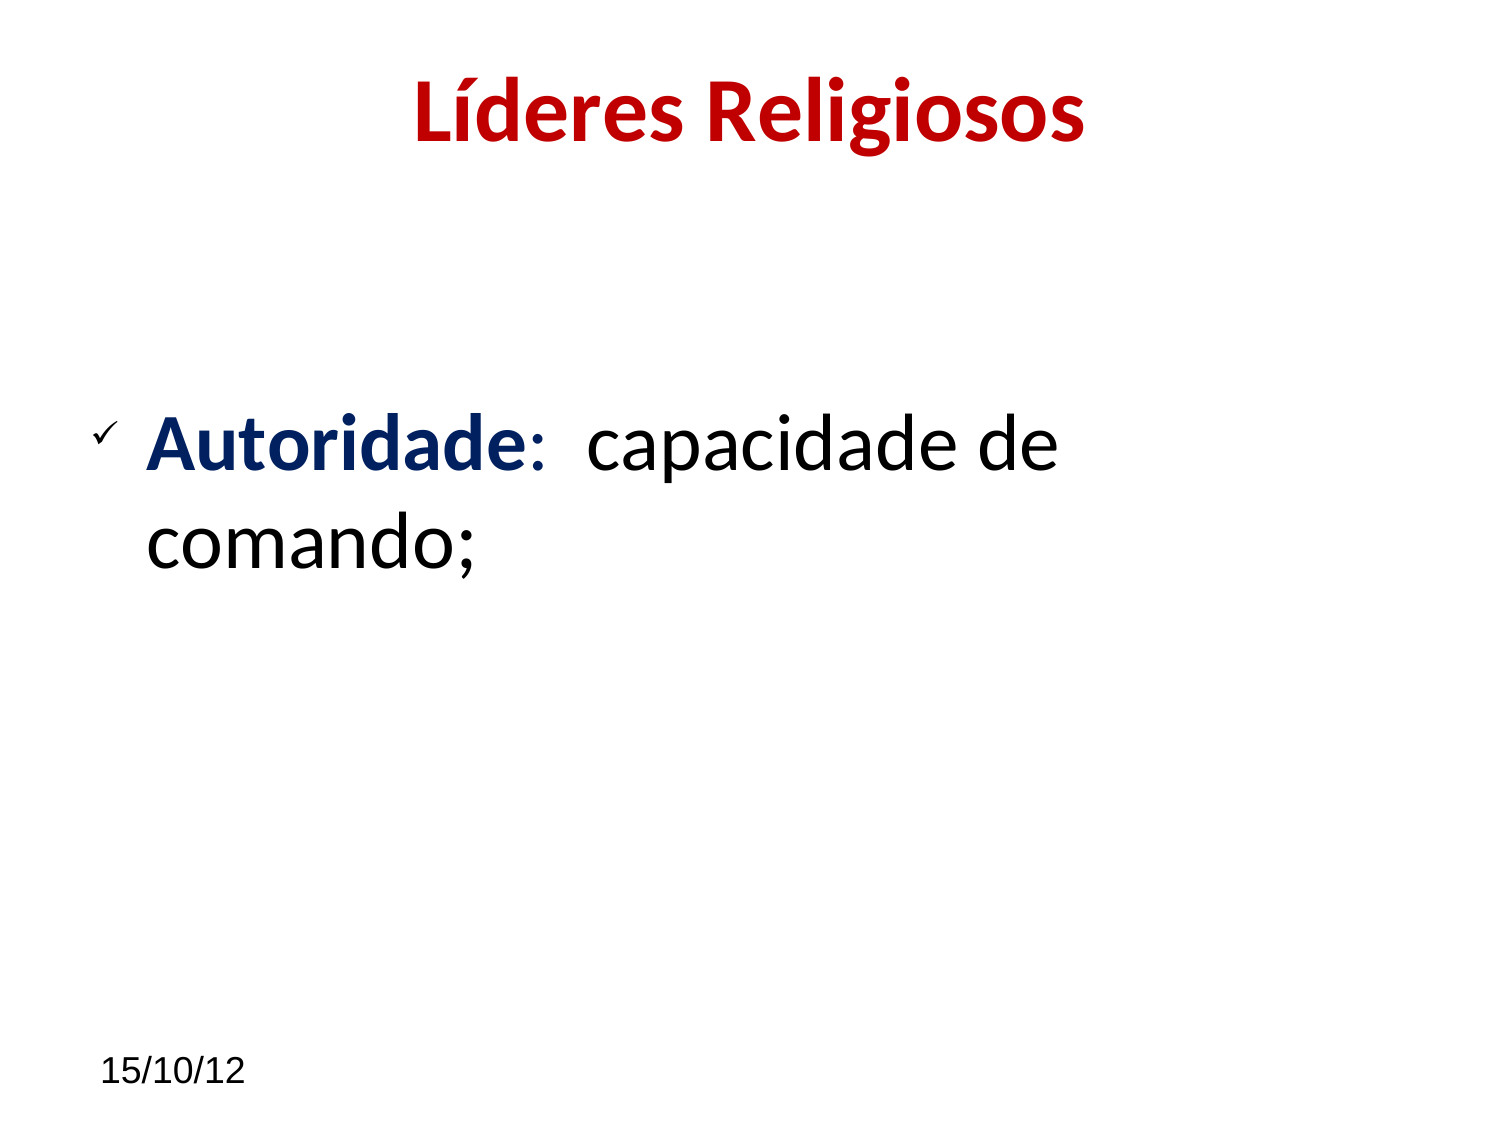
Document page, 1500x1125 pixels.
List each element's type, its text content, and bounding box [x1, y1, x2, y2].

title Líderes Religiosos [75, 45, 1426, 233]
text_box Autoridade: capacidade de comando; [75, 262, 1426, 1005]
